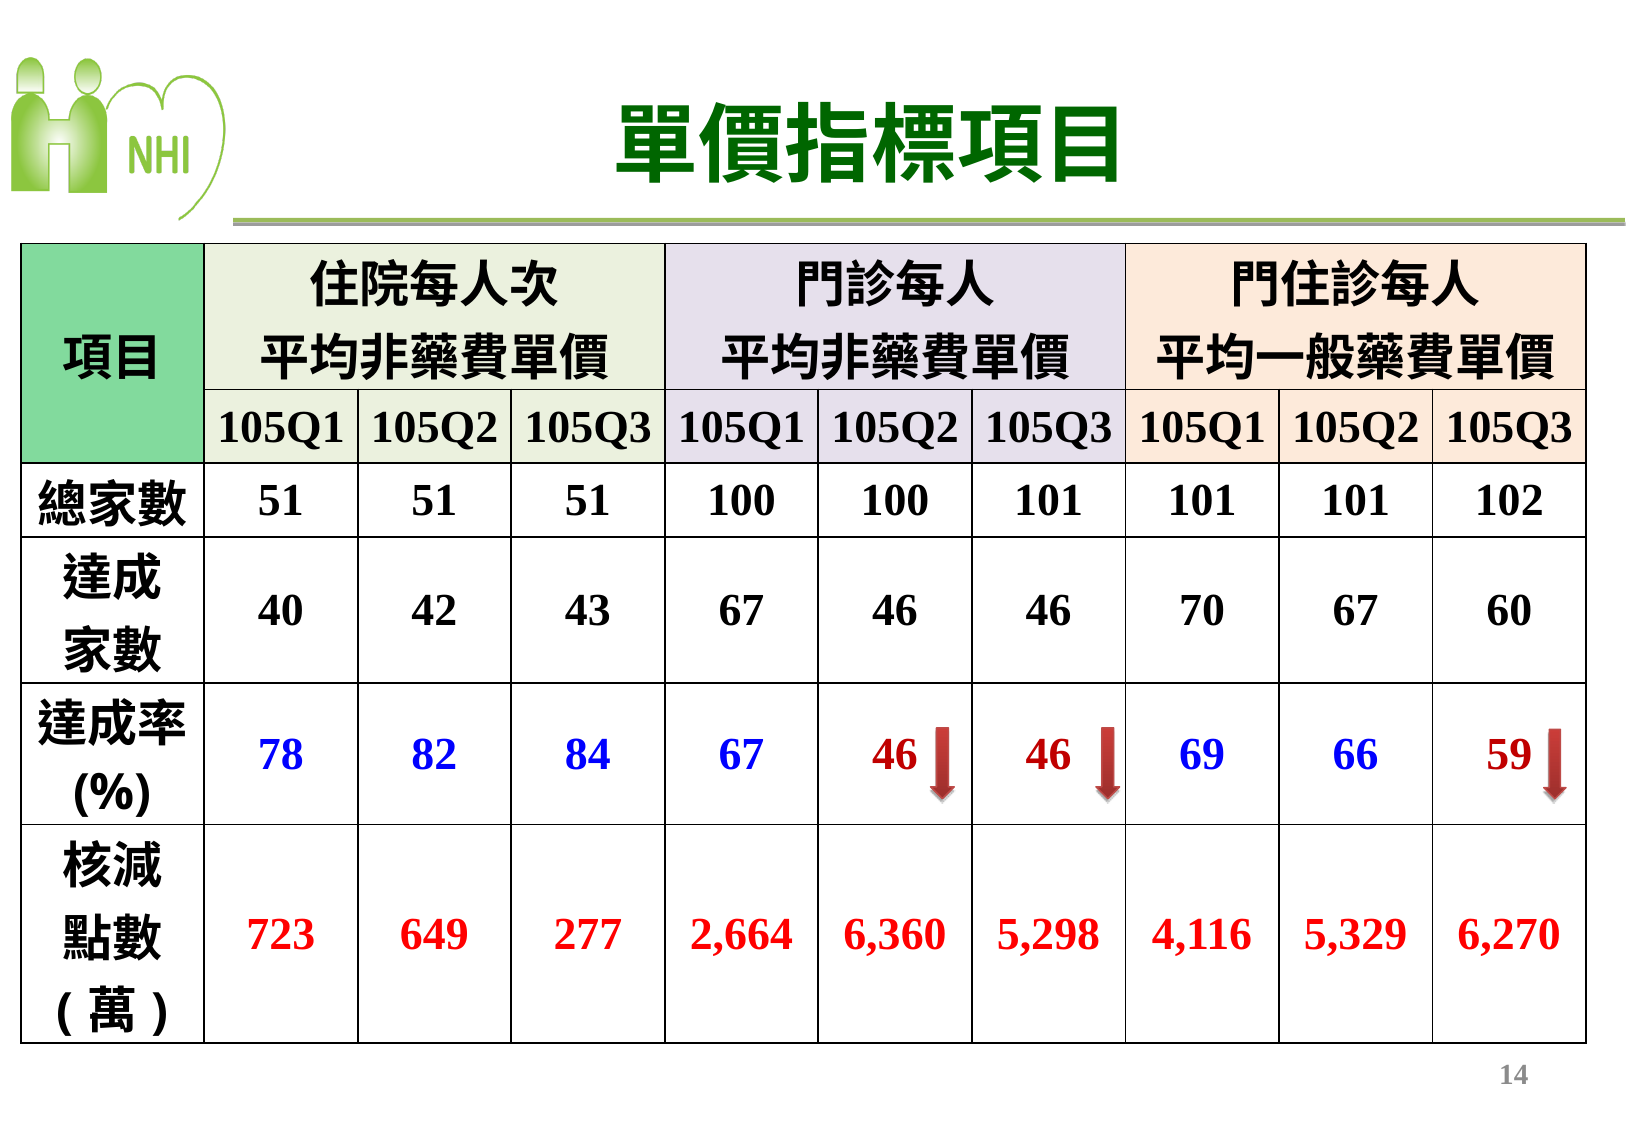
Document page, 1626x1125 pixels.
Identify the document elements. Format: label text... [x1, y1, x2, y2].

table_cell 105Q2 [359, 390, 510, 462]
table_cell 4,116 [1126, 825, 1278, 1042]
table_cell 105Q3 [512, 390, 664, 462]
table_cell 42 [359, 538, 510, 682]
table_cell 101 [1126, 464, 1278, 536]
table_cell 2,664 [666, 825, 817, 1042]
table_cell 達成 家數 [22, 538, 203, 682]
table_header 住院每人次 平均非藥費單價 [205, 244, 664, 389]
table_cell 84 [512, 684, 664, 824]
table_cell 105Q3 [973, 390, 1125, 462]
table_cell 51 [512, 464, 664, 536]
table_cell 101 [1280, 464, 1432, 536]
table_cell 105Q1 [666, 390, 817, 462]
table_cell 67 [1280, 538, 1432, 682]
table_cell 6,270 [1433, 825, 1585, 1042]
table_cell 78 [205, 684, 357, 824]
text_box [1095, 727, 1120, 799]
table_cell 46 [973, 538, 1125, 682]
table_header 門診每人 平均非藥費單價 [666, 244, 1125, 389]
table_cell 5,298 [973, 825, 1125, 1042]
table_cell 67 [666, 538, 817, 682]
table_cell 66 [1280, 684, 1432, 824]
table_cell 46 [973, 684, 1125, 824]
slide_number <編號> [1164, 1042, 1544, 1103]
table_cell 723 [205, 825, 357, 1042]
table_cell 核減 點數 (萬) [22, 825, 203, 1042]
table_cell 105Q1 [205, 390, 357, 462]
table_header 門住診每人 平均一般藥費單價 [1126, 244, 1585, 389]
table_cell 40 [205, 538, 357, 682]
table_cell 82 [359, 684, 510, 824]
table_cell 46 [819, 684, 971, 824]
table_cell 6,360 [819, 825, 971, 1042]
table_cell 51 [359, 464, 510, 536]
table_cell 100 [666, 464, 817, 536]
table_cell 101 [973, 464, 1125, 536]
table_cell 5,329 [1280, 825, 1432, 1042]
picture [0, 42, 233, 233]
table_cell 43 [512, 538, 664, 682]
table_cell 102 [1433, 464, 1585, 536]
table_cell 60 [1433, 538, 1585, 682]
table_header 項目 [22, 244, 203, 462]
table_cell 46 [819, 538, 971, 682]
table_cell 105Q2 [1280, 390, 1432, 462]
table_cell 59 [1433, 684, 1585, 824]
table_cell 達成率 (%) [22, 684, 203, 824]
table_cell 649 [359, 825, 510, 1042]
table_cell 總家數 [22, 464, 203, 536]
table_cell 277 [512, 825, 664, 1042]
table_cell 69 [1126, 684, 1278, 824]
title 單價指標項目 [269, 67, 1474, 209]
text_box [930, 727, 955, 799]
table_cell 100 [819, 464, 971, 536]
text_box [1543, 729, 1567, 799]
table_cell 105Q2 [819, 390, 971, 462]
table_cell 105Q1 [1126, 390, 1278, 462]
table_cell 70 [1126, 538, 1278, 682]
table_cell 105Q3 [1433, 390, 1585, 462]
table_cell 67 [666, 684, 817, 824]
table_cell 51 [205, 464, 357, 536]
